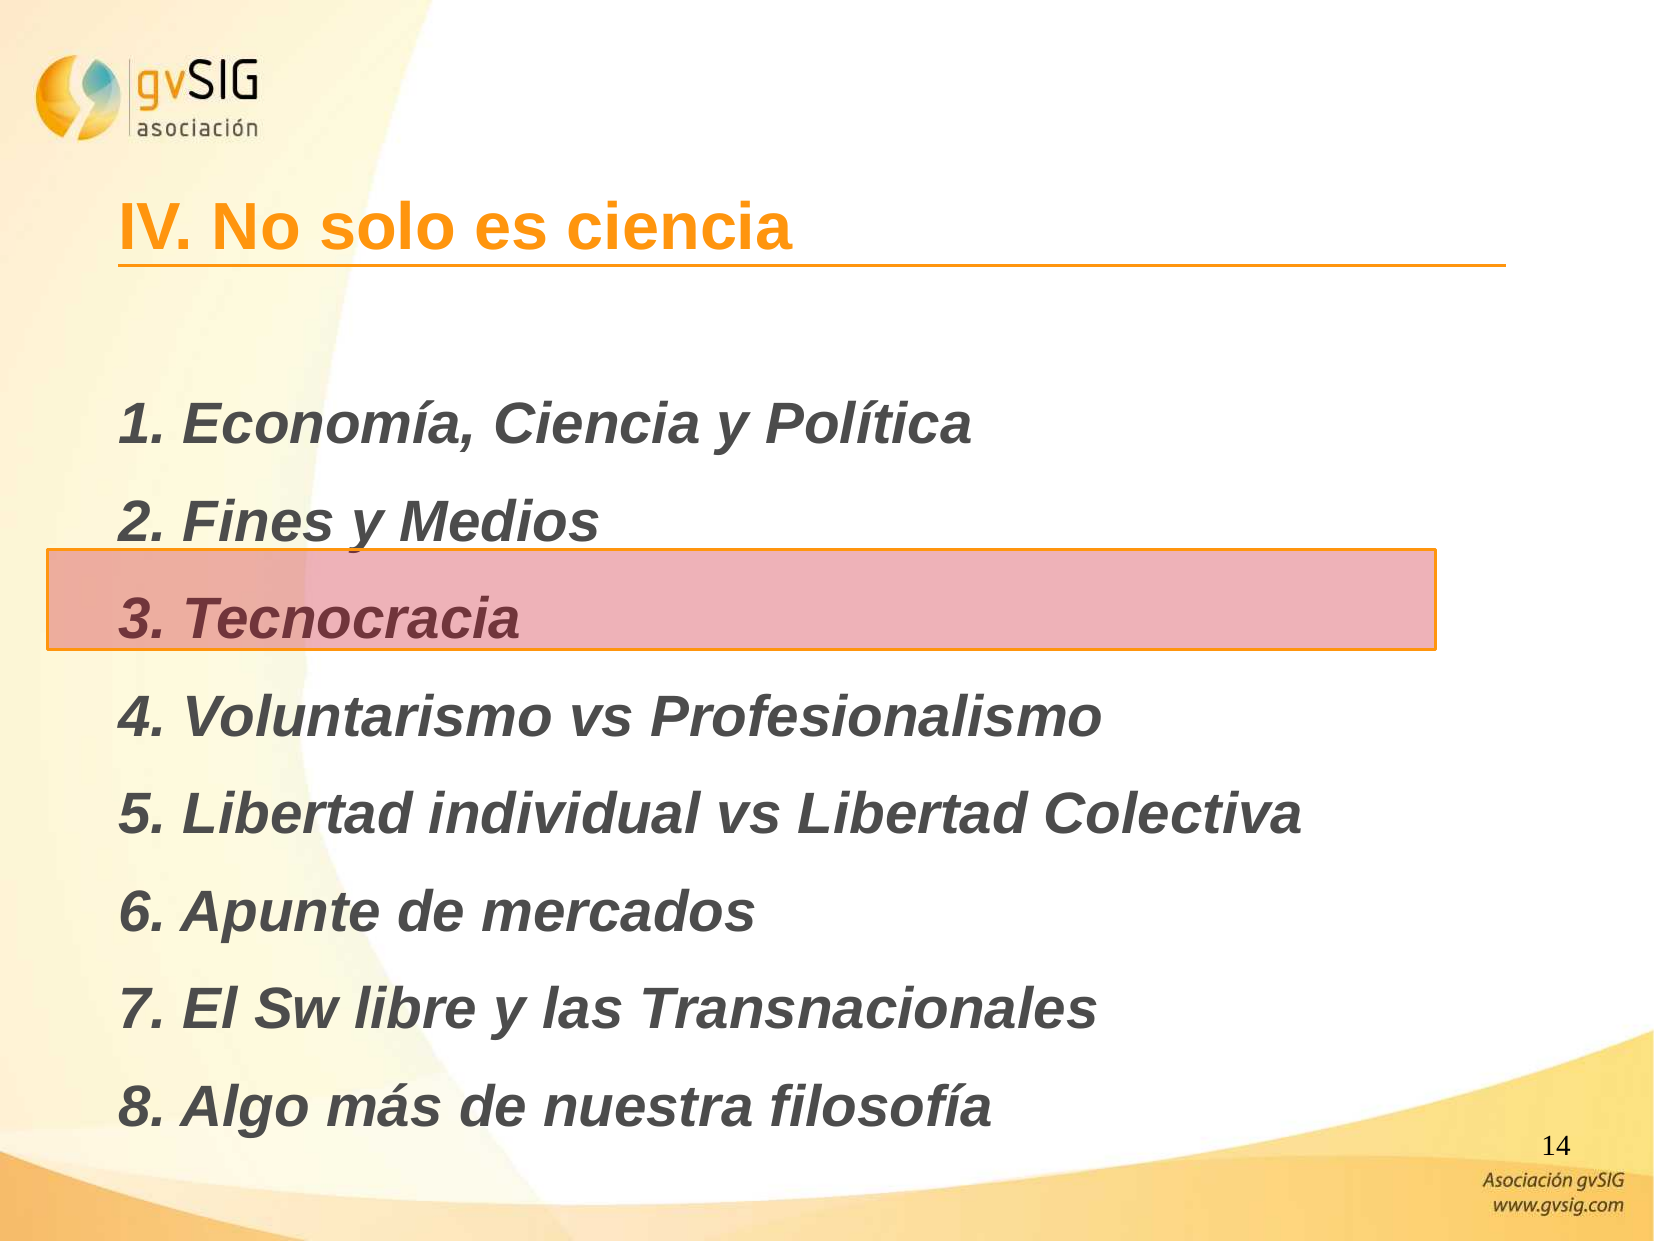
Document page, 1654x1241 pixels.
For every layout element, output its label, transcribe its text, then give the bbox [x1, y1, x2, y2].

title 1. Economía, Ciencia y Política 2. Fines y Medios 3. Tecnocracia 4. Voluntarismo vs Profesionalismo 5. Libertad individual vs Libertad Colectiva 6. Apunte de mercados 7. El Sw libre y las Transnacionales 8. Algo más de nuestra filosofía [118, 374, 1477, 1188]
title IV. No solo es ciencia [118, 177, 1607, 276]
picture [0, 0, 1654, 1241]
text_box [47, 549, 1436, 650]
